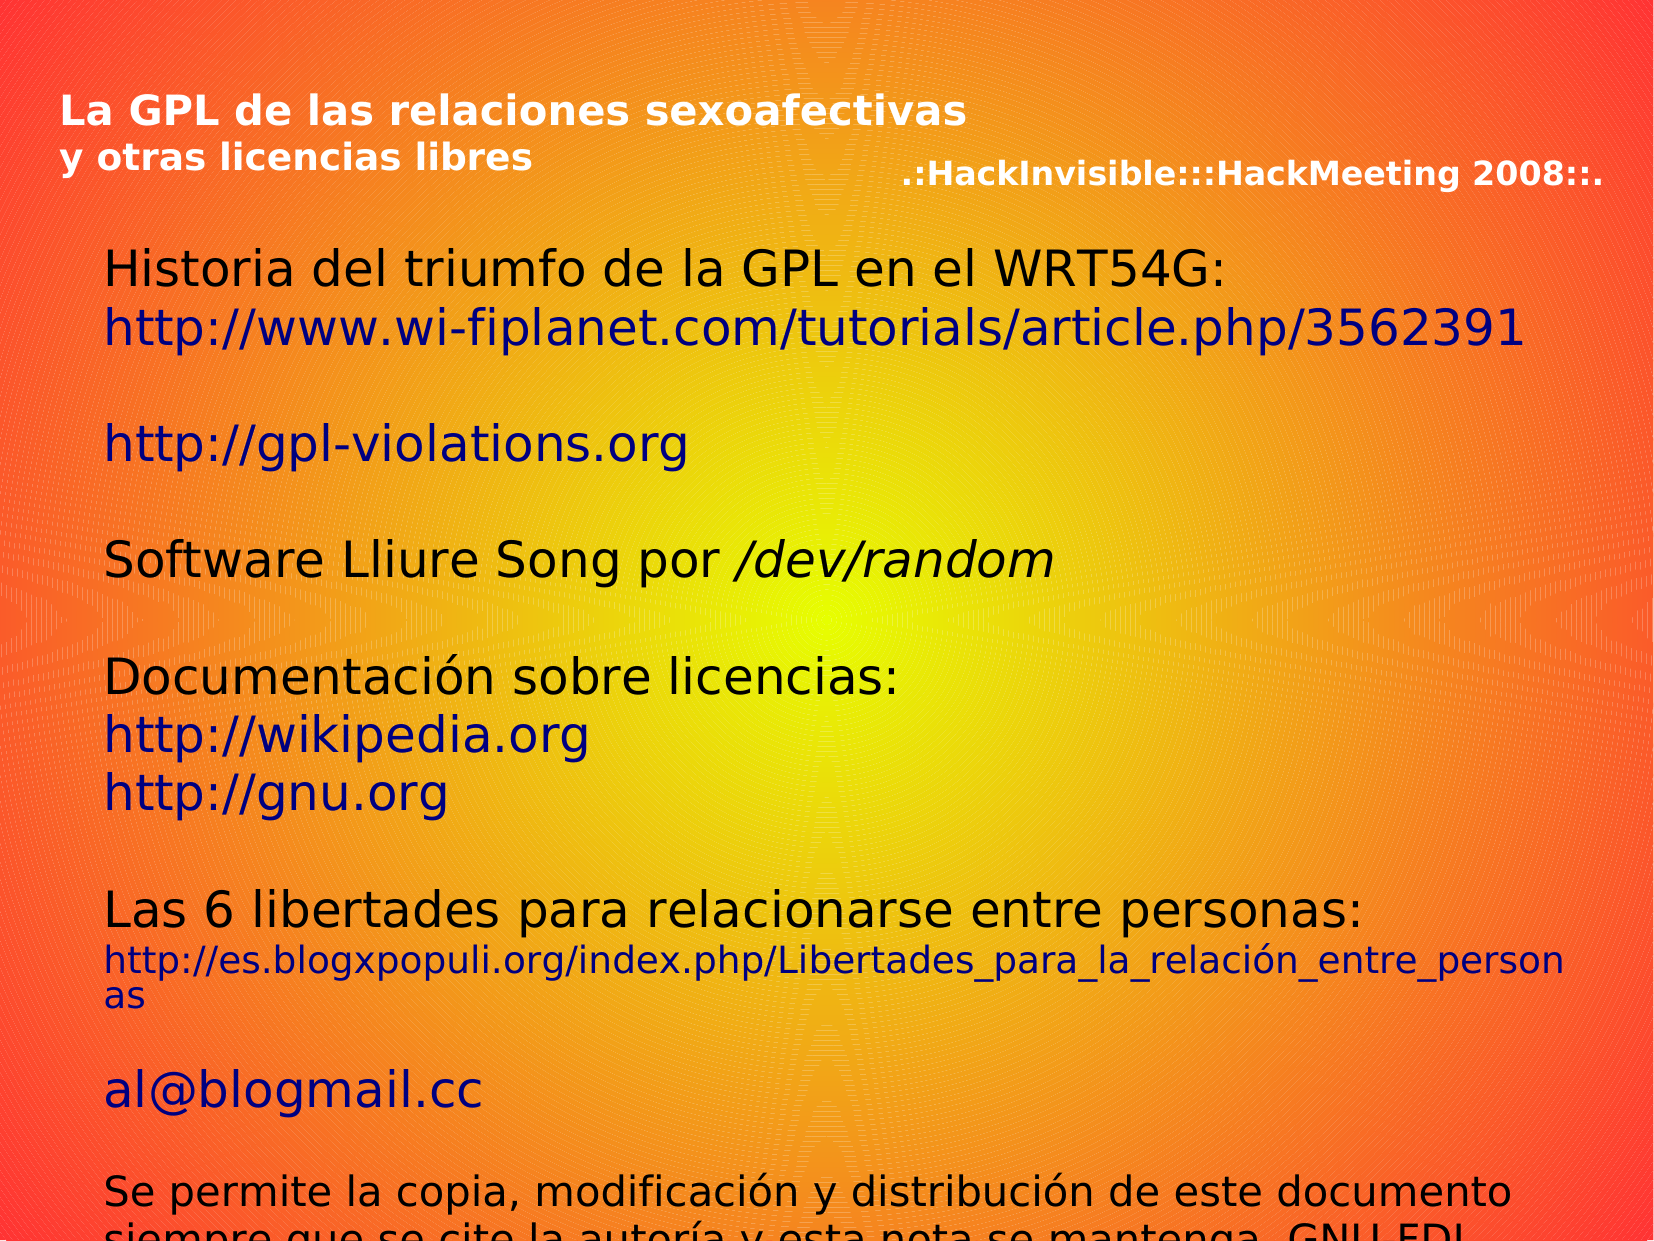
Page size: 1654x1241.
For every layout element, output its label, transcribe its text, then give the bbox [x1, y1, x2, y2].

text_box Historia del triumfo de la GPL en el WRT54G: http://www.wi-fiplanet.com/tutorials/article.php/3562391 http://gpl-violations.org Software Lliure Song por /dev/random Documentación sobre licencias: http://wikipedia.org http://gnu.org Las 6 libertades para relacionarse entre personas: http://es.blogxpopuli.org/index.php/Libertades_para_la_relación_entre_personas al@blogmail.cc Se permite la copia, modificación y distribución de este documento siempre que se cite la autoría y esta nota se mantenga. GNU-FDL. [88, 232, 1595, 1194]
text_box .:HackInvisible:::HackMeeting 2008::. [885, 147, 1607, 201]
title La GPL de las relaciones sexoafectivas y otras licencias libres [59, 59, 1595, 207]
